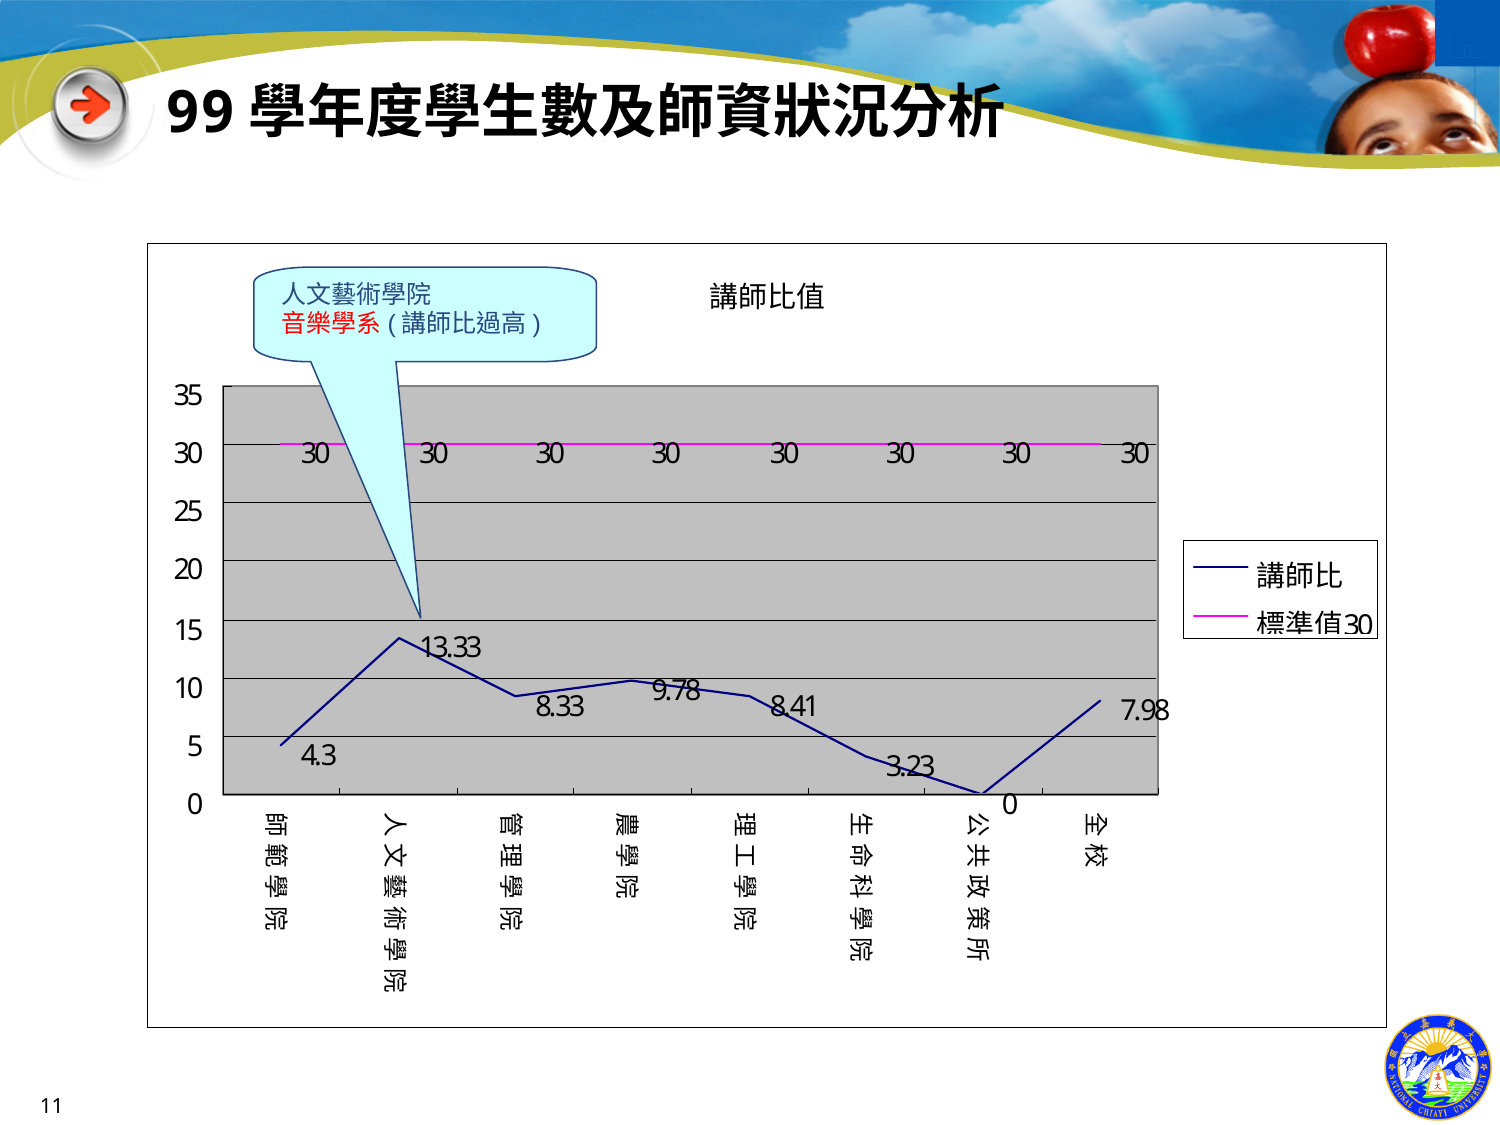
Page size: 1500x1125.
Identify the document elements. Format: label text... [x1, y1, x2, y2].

text_box [1435, 0, 1500, 67]
text_box [24, 1084, 376, 1125]
text_box 人文藝術學院 音樂學系(講師比過高) [253, 267, 597, 619]
chart [135, 231, 1400, 1038]
title 99學年度學生數及師資狀況分析 [150, 62, 1152, 155]
